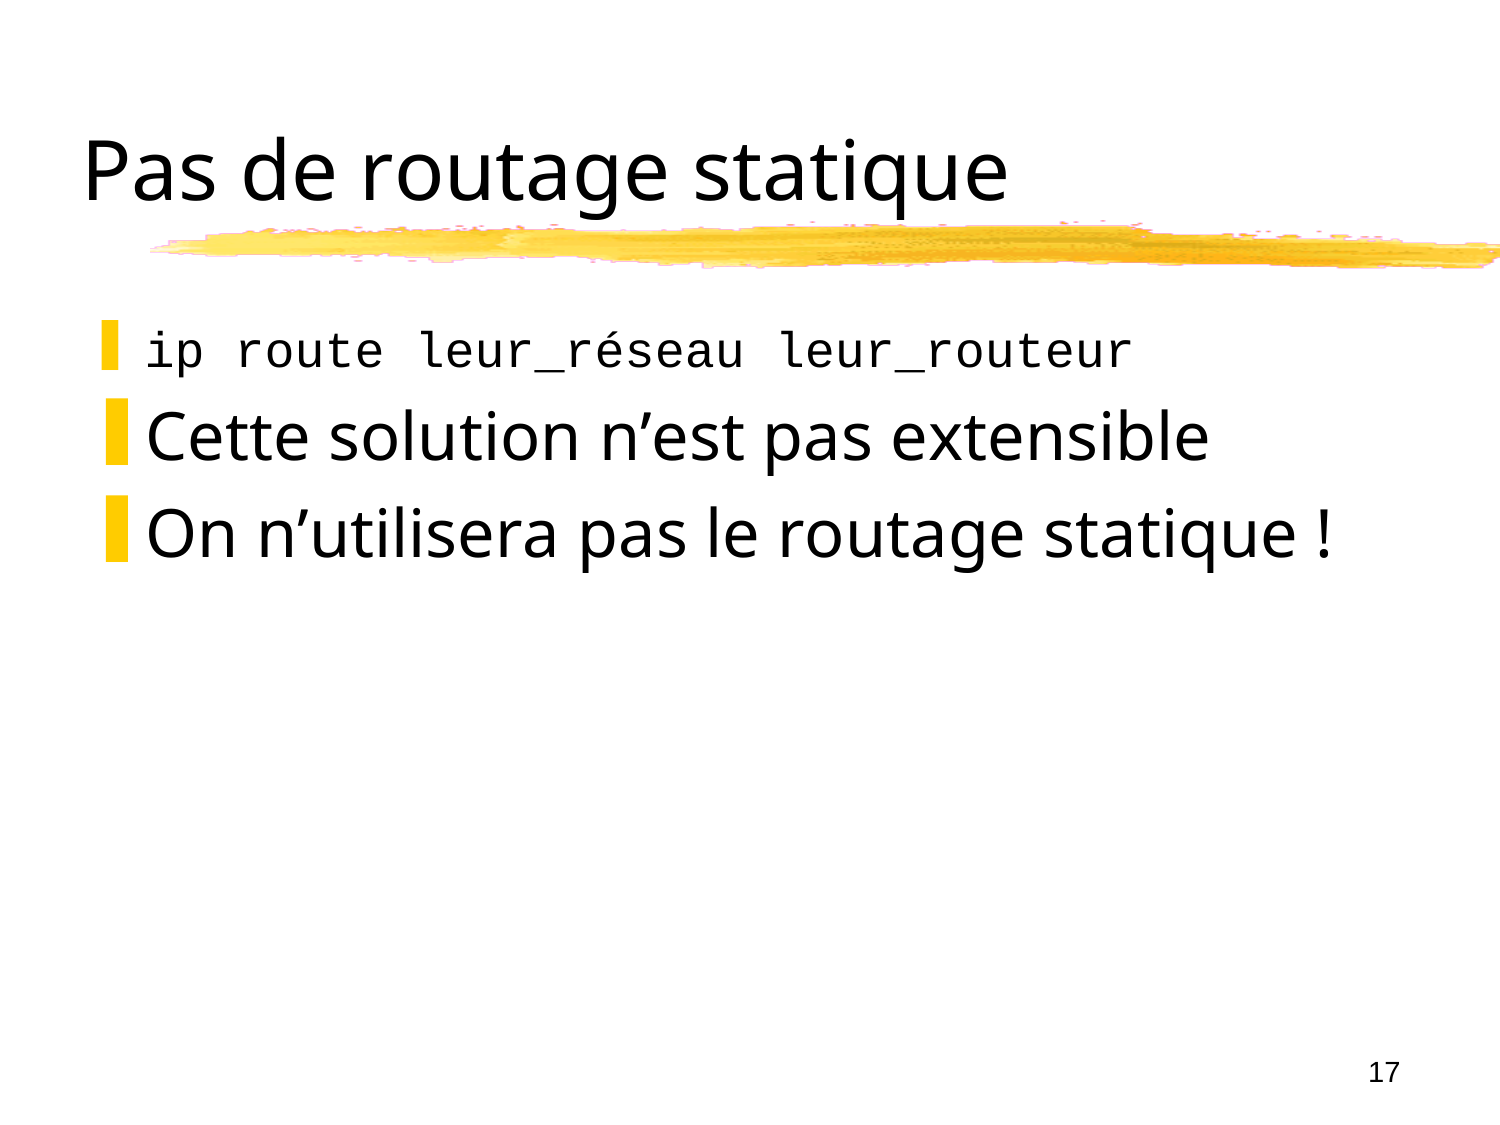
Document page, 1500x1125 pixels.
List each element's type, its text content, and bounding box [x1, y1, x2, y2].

text_box <number> [1104, 1021, 1416, 1096]
picture [150, 215, 1500, 279]
list ip route leur_réseau leur_routeur Cette solution n’est pas extensible On n’utilisera pas le routage statique ! [74, 309, 1417, 994]
title Pas de routage statique [66, 37, 1342, 225]
